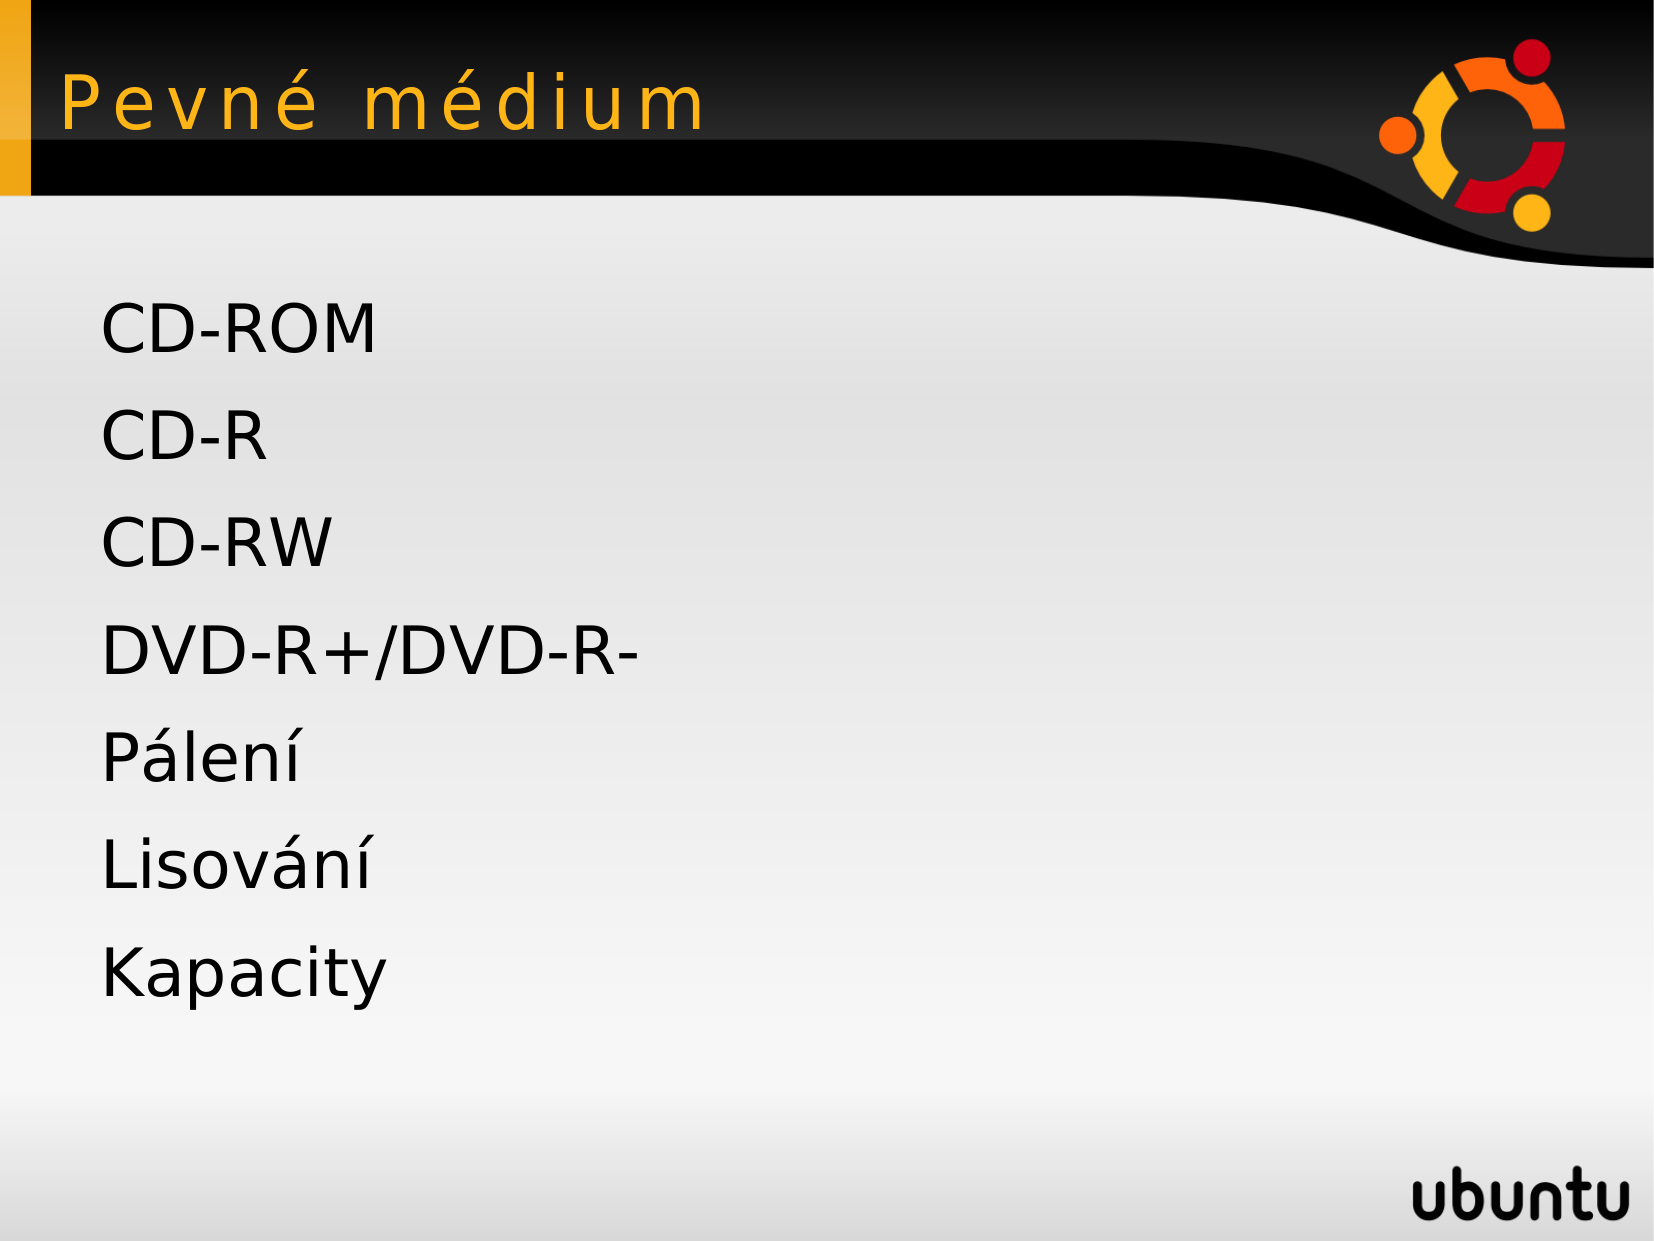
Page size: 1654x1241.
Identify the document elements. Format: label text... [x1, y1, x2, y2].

list CD-ROM CD-R CD-RW DVD-R+/DVD-R- Pálení Lisování Kapacity [82, 290, 1571, 1109]
title Pevné médium [59, 29, 1270, 178]
picture [0, 0, 1654, 1241]
